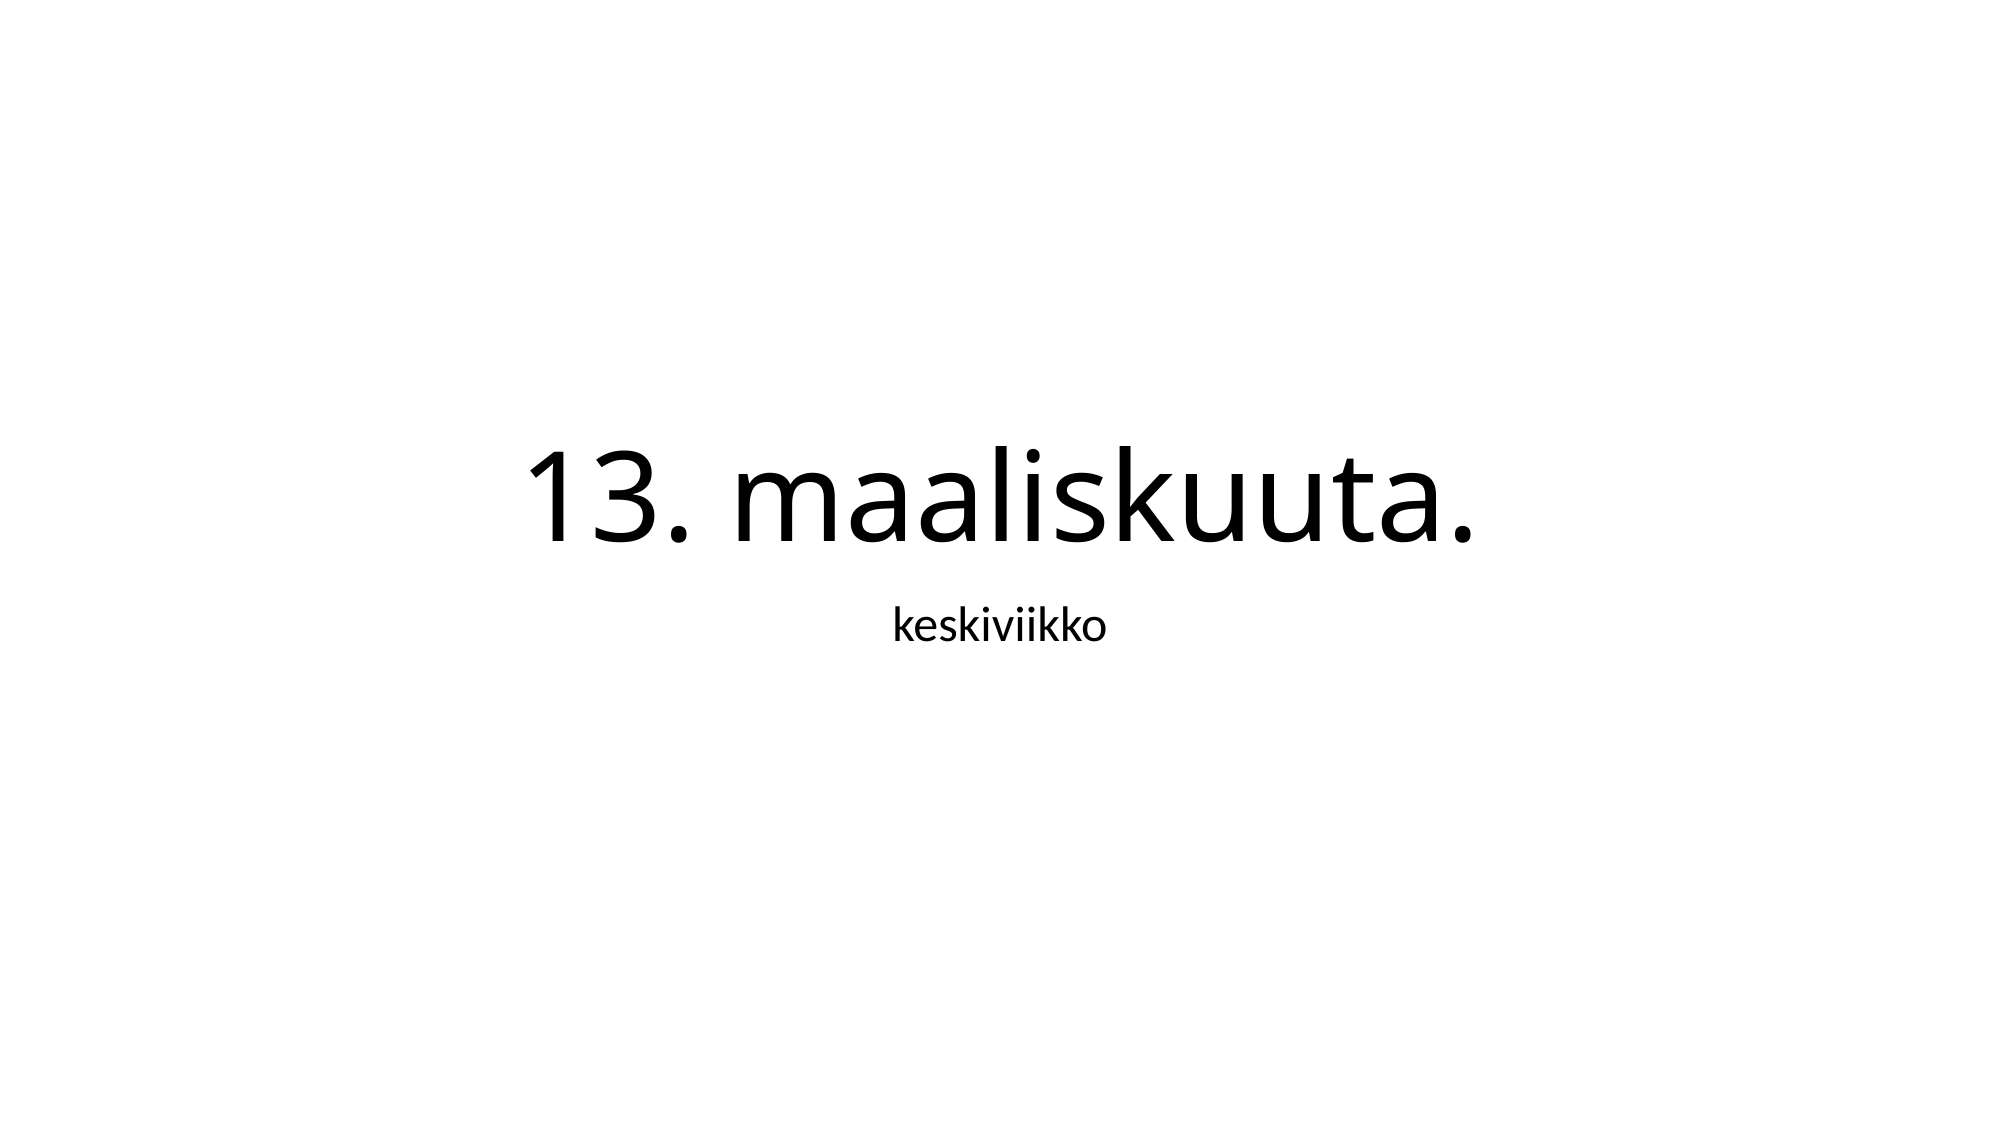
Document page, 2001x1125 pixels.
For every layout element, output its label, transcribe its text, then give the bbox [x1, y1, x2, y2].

subtitle keskiviikko [249, 590, 1750, 863]
title 13. maaliskuuta. [249, 184, 1750, 576]
